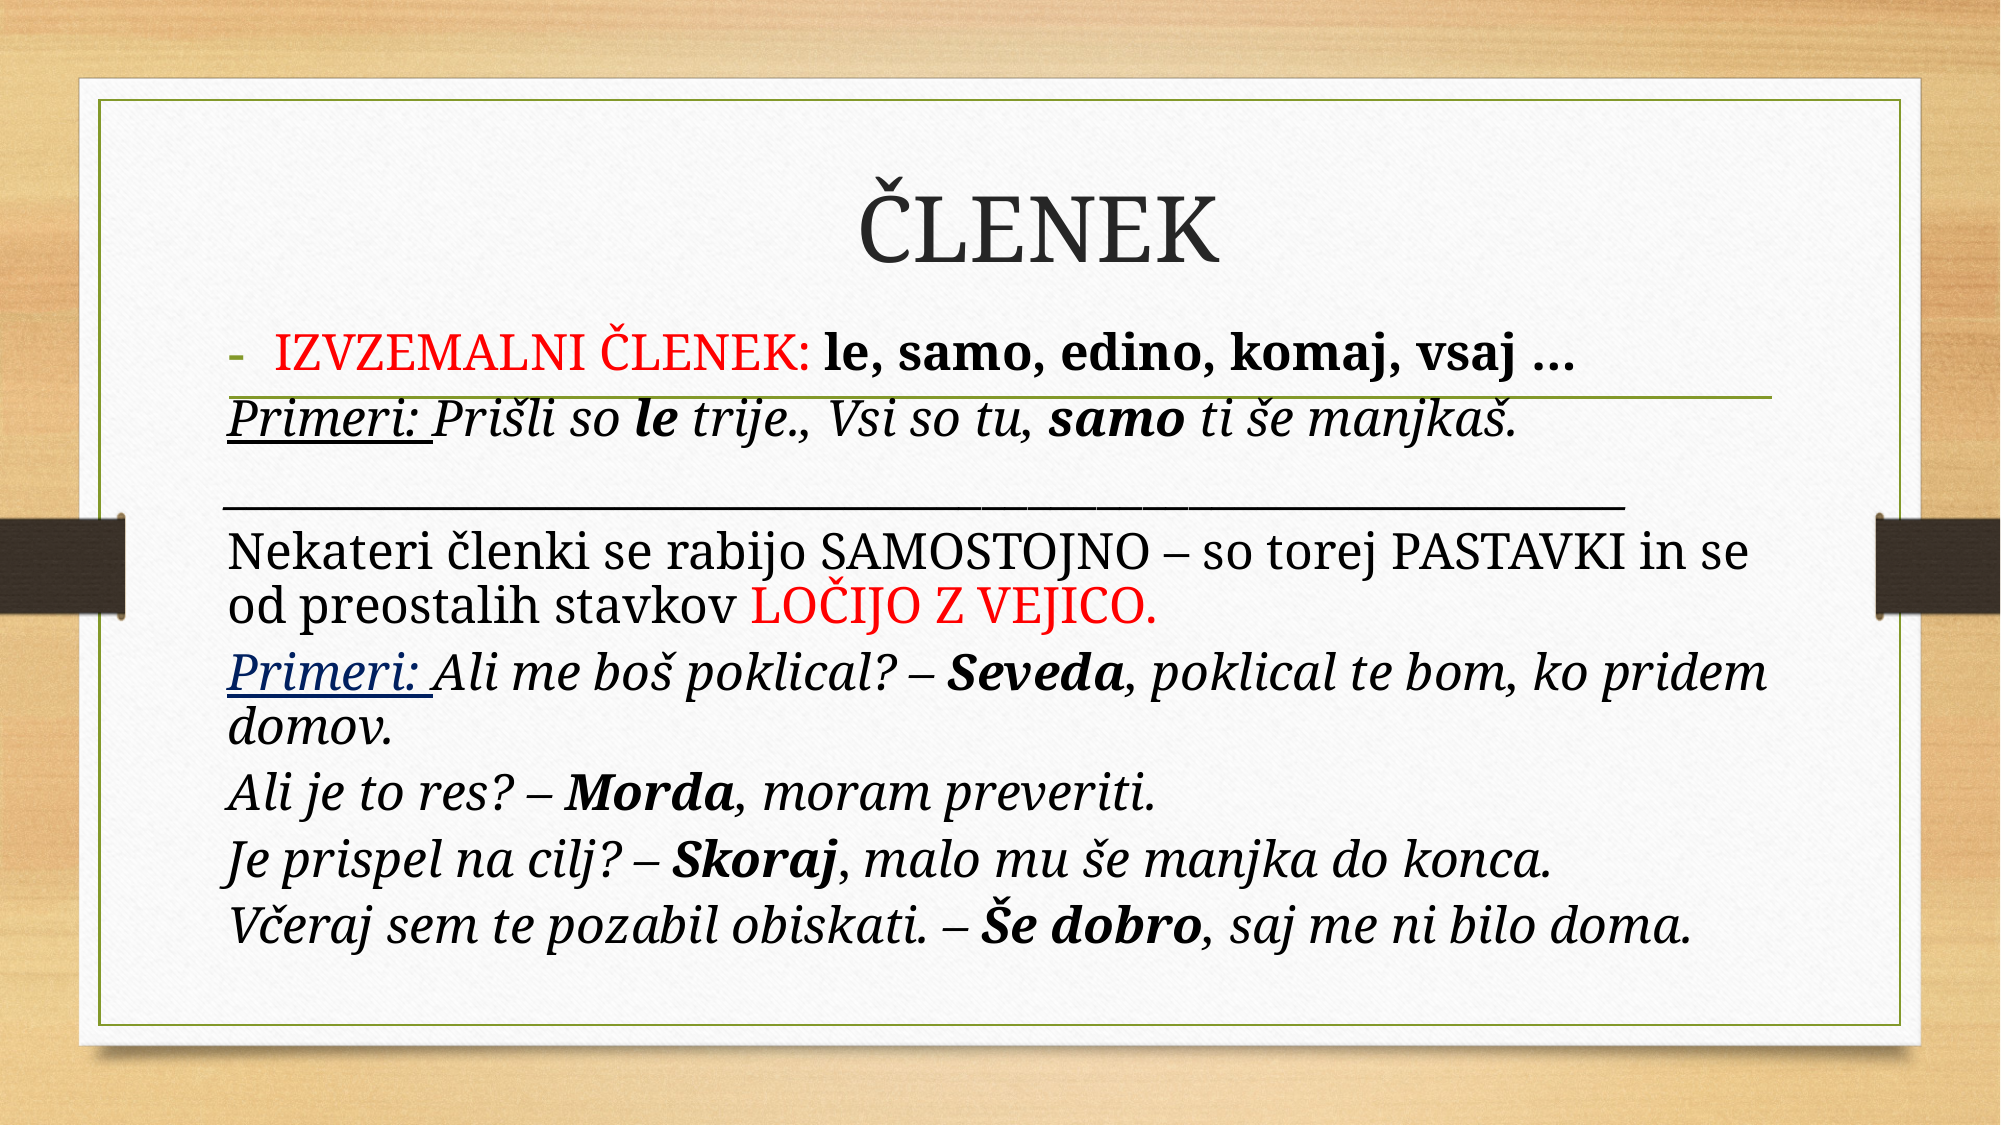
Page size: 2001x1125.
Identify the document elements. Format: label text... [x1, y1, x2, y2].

list IZVZEMALNI ČLENEK: le, samo, edino, komaj, vsaj … Primeri: Prišli so le trije., Vsi so tu, samo ti še manjkaš. _____________________________________________________________ Nekateri členki se rabijo SAMOSTOJNO – so torej PASTAVKI in se od preostalih stavkov LOČIJO Z VEJICO. Primeri: Ali me boš poklical? – Seveda, poklical te bom, ko pridem domov. Ali je to res? – Morda, moram preveriti. Je prispel na cilj? – Skoraj, malo mu še manjka do konca. Včeraj sem te pozabil obiskati. – Še dobro, saj me ni bilo doma. [212, 319, 1788, 1027]
title ČLENEK [212, 161, 1788, 292]
